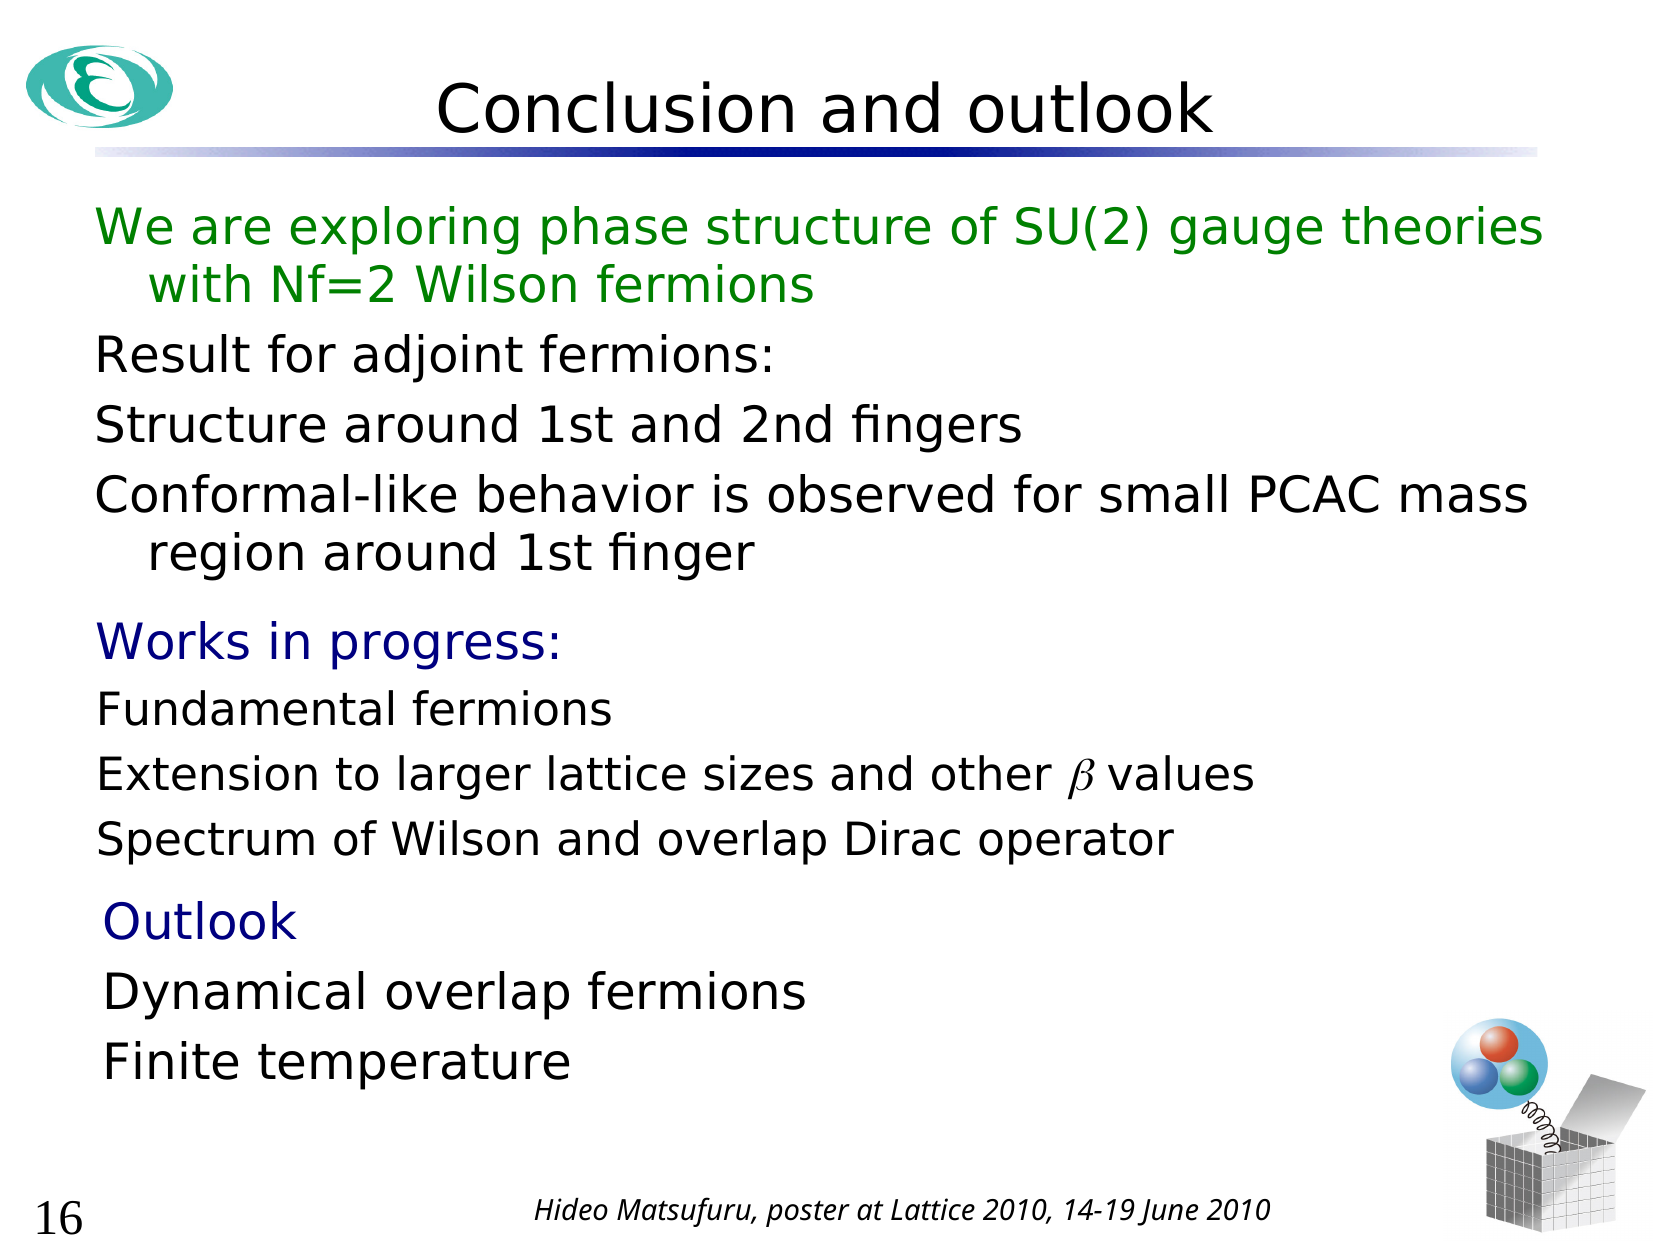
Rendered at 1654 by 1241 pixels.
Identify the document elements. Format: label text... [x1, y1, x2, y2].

title Conclusion and outlook [201, 56, 1450, 163]
picture [1450, 147, 1538, 157]
list Works in progress: Fundamental fermions Extension to larger lattice sizes and other  values Spectrum of Wilson and overlap Dirac operator [78, 612, 1531, 873]
list Outlook Dynamical overlap fermions Finite temperature [85, 893, 1611, 1118]
picture [20, 37, 179, 136]
picture [1443, 1010, 1654, 1241]
picture [95, 147, 201, 157]
list We are exploring phase structure of SU(2) gauge theories with Nf=2 Wilson fermions Result for adjoint fermions: Structure around 1st and 2nd fingers Conformal-like behavior is observed for small PCAC mass region around 1st finger [76, 197, 1602, 583]
